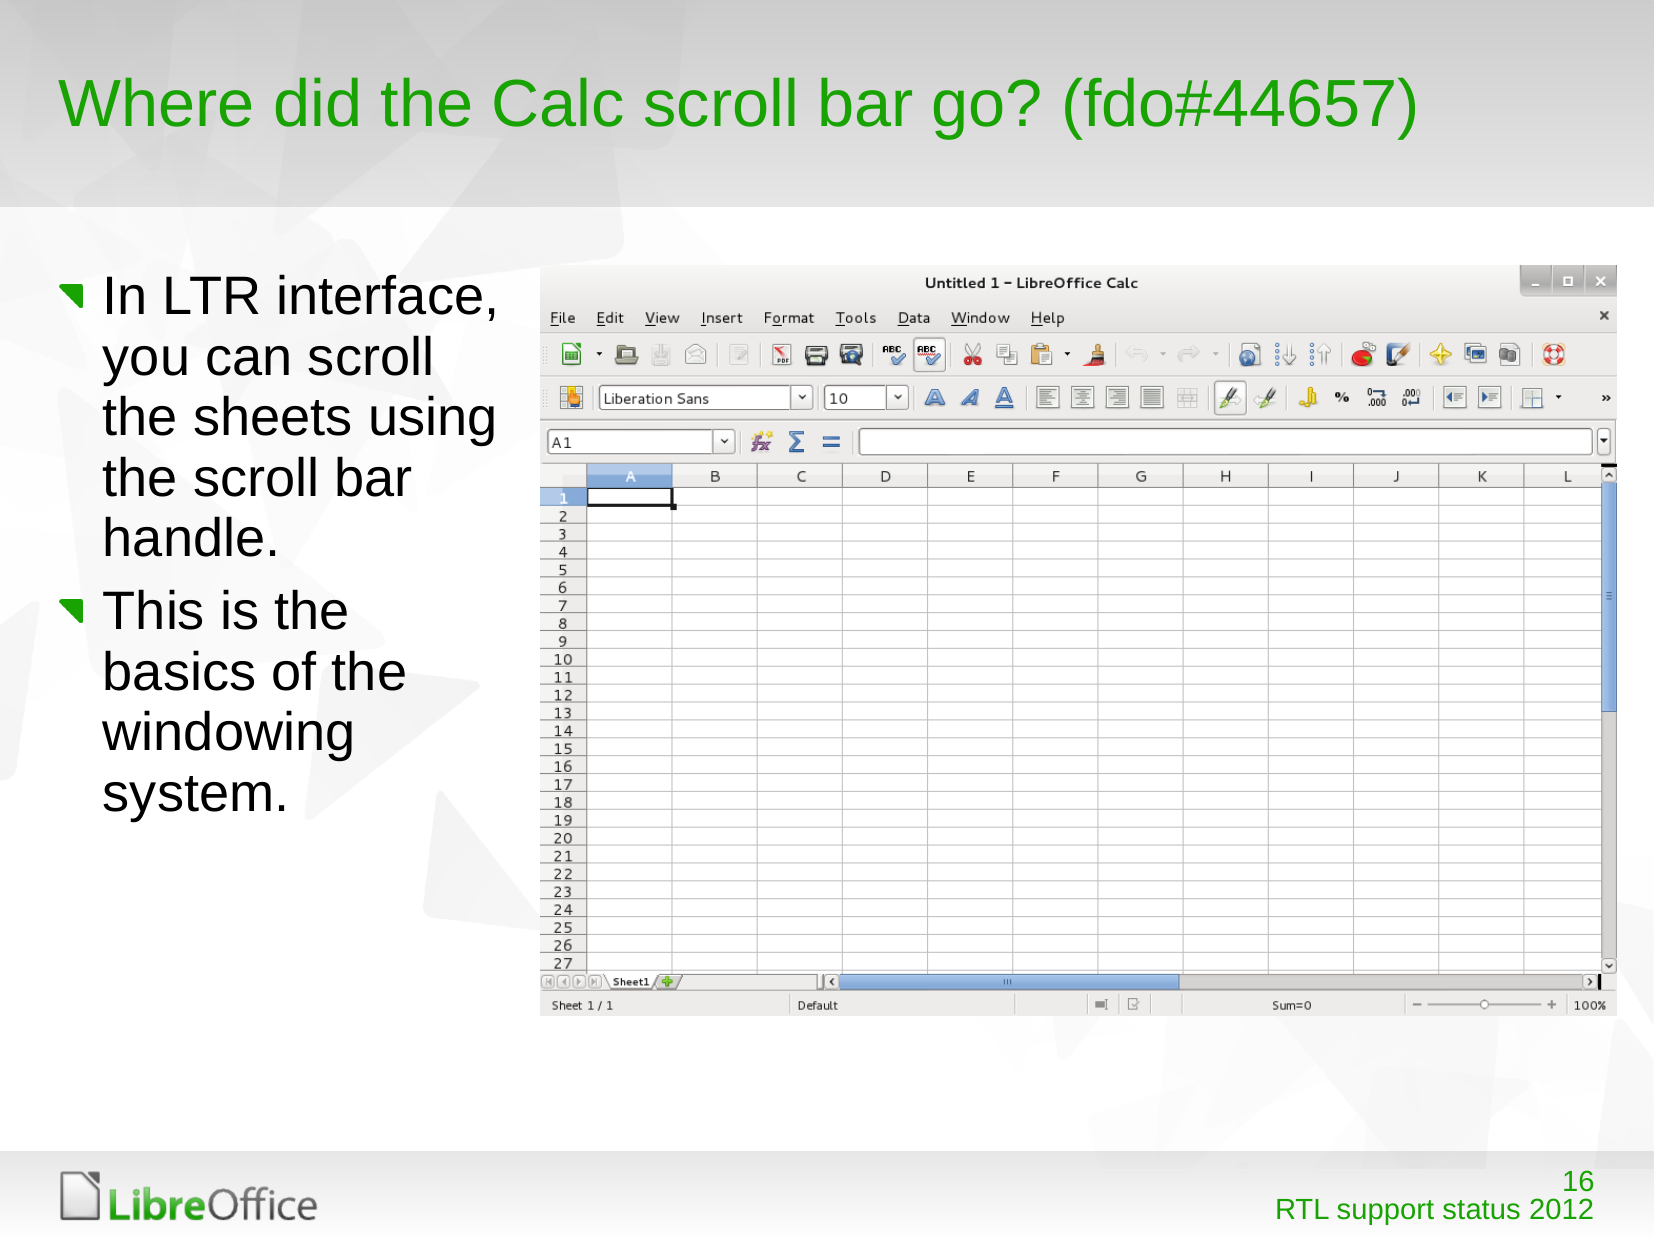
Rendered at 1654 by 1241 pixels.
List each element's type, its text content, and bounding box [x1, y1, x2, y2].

title Where did the Calc scroll bar go? (fdo#44657) [59, 29, 1595, 178]
list In LTR interface, you can scroll the sheets using the scroll bar handle. This is the basics of the windowing system. [59, 265, 502, 986]
picture [0, 0, 1654, 1169]
picture [41, 1152, 337, 1240]
